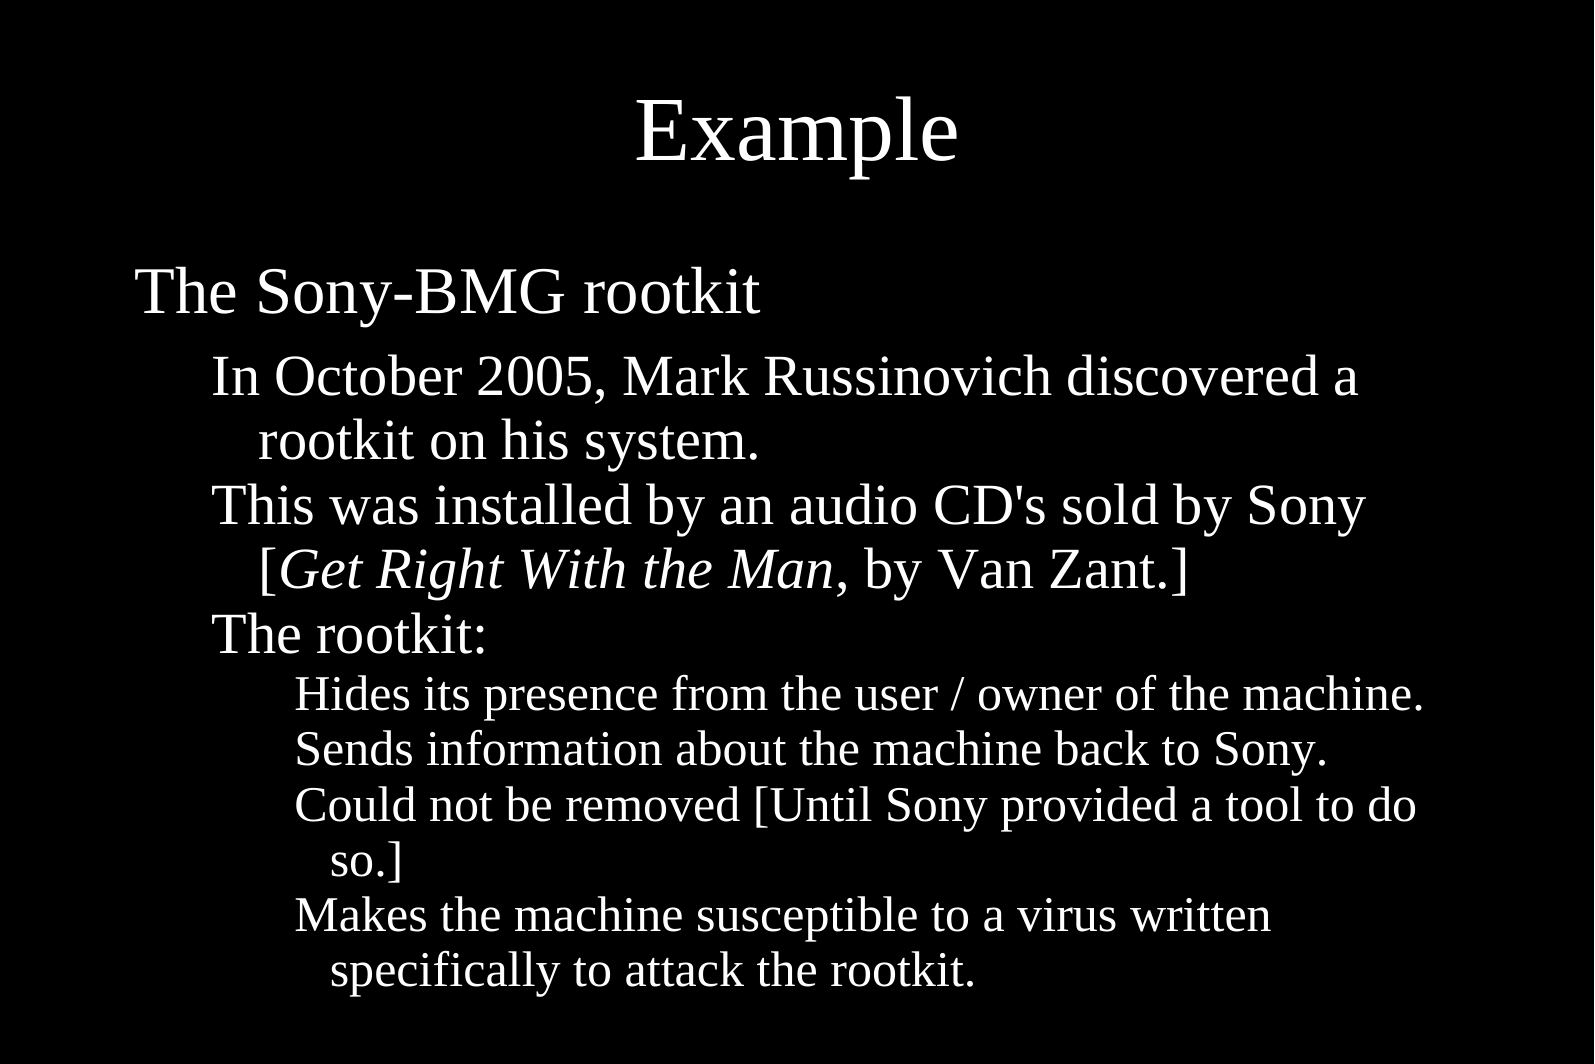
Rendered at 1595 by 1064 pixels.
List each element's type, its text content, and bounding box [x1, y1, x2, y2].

list The Sony-BMG rootkit In October 2005, Mark Russinovich discovered a rootkit on his system. This was installed by an audio CD's sold by Sony [Get Right With the Man, by Van Zant.] The rootkit: Hides its presence from the user / owner of the machine. Sends information about the machine back to Sony. Could not be removed [Until Sony provided a tool to do so.] Makes the machine susceptible to a virus written specifically to attack the rootkit. [117, 254, 1479, 1064]
title Example [117, 40, 1479, 219]
